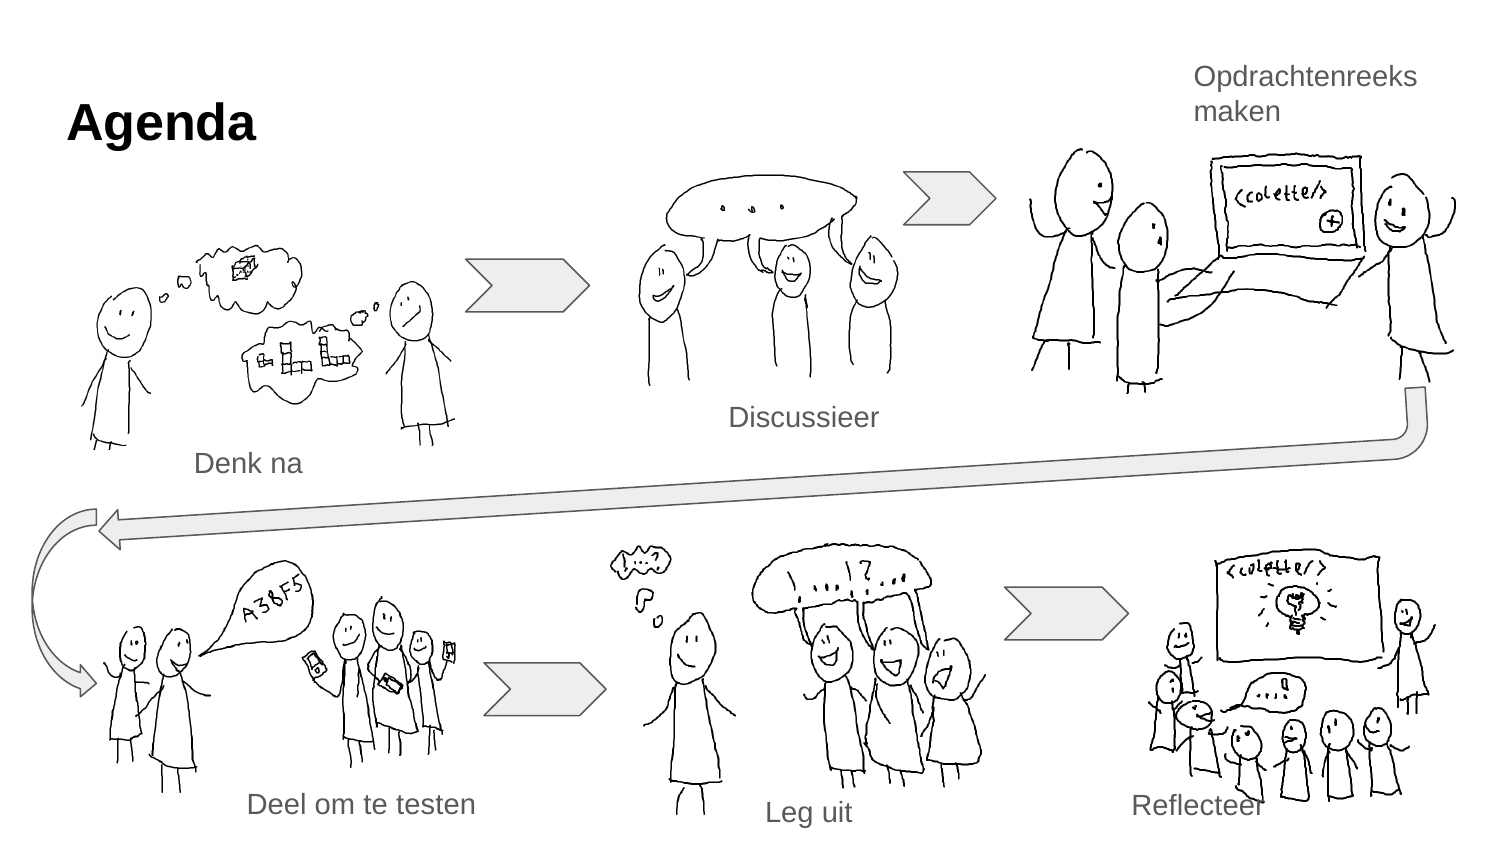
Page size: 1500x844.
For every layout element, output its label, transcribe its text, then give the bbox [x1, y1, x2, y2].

text_box [98, 387, 1428, 550]
picture [1010, 143, 1464, 408]
picture [96, 556, 464, 802]
text_box [32, 509, 97, 697]
title Agenda [51, 72, 1178, 167]
text_box Reflecteer [1116, 771, 1416, 837]
picture [606, 541, 997, 817]
text_box Opdrachtenreeks maken [1178, 42, 1500, 144]
text_box [483, 662, 607, 716]
text_box Deel om te testen [231, 770, 542, 837]
text_box Leg uit [750, 778, 886, 844]
text_box [465, 259, 590, 312]
picture [1138, 545, 1449, 813]
text_box Discussieer [713, 383, 934, 449]
text_box Denk na [178, 428, 363, 495]
text_box [903, 171, 997, 225]
picture [635, 161, 904, 390]
text_box [1004, 587, 1129, 640]
picture [73, 238, 464, 450]
